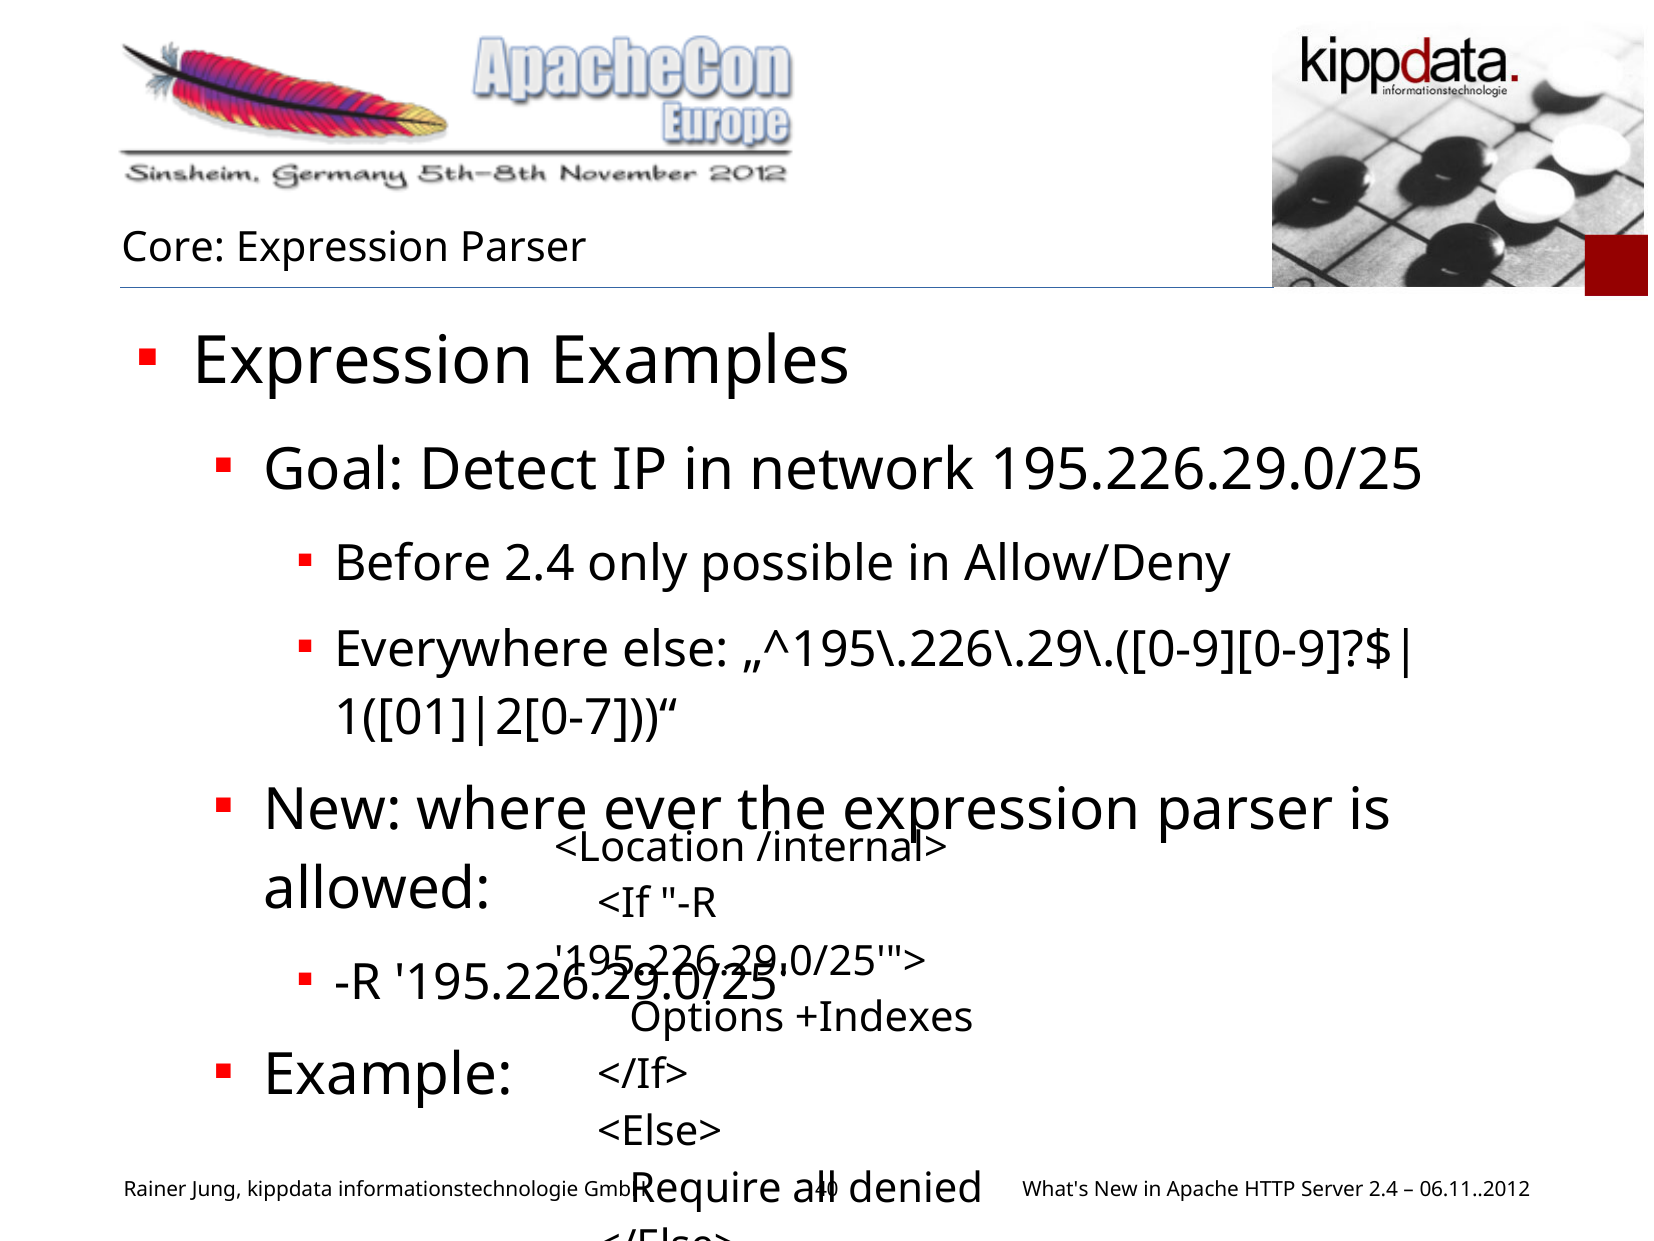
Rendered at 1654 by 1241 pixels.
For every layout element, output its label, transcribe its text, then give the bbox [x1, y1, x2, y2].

title Core: Expression Parser [121, 204, 1242, 286]
picture [113, 32, 797, 195]
picture [1272, 5, 1648, 302]
list Expression Examples Goal: Detect IP in network 195.226.29.0/25 Before 2.4 only possible in Allow/Deny Everywhere else: „^195\.226\.29\.([0-9][0-9]?$|1([01]|2[0-7]))“ New: where ever the expression parser is allowed: -R '195.226.29.0/25' Example: [121, 312, 1534, 893]
list <Location /internal> <If "-R '195.226.29.0/25'"> Options +Indexes </If> <Else> Require all denied </Else> </Location> [270, 816, 1074, 1211]
